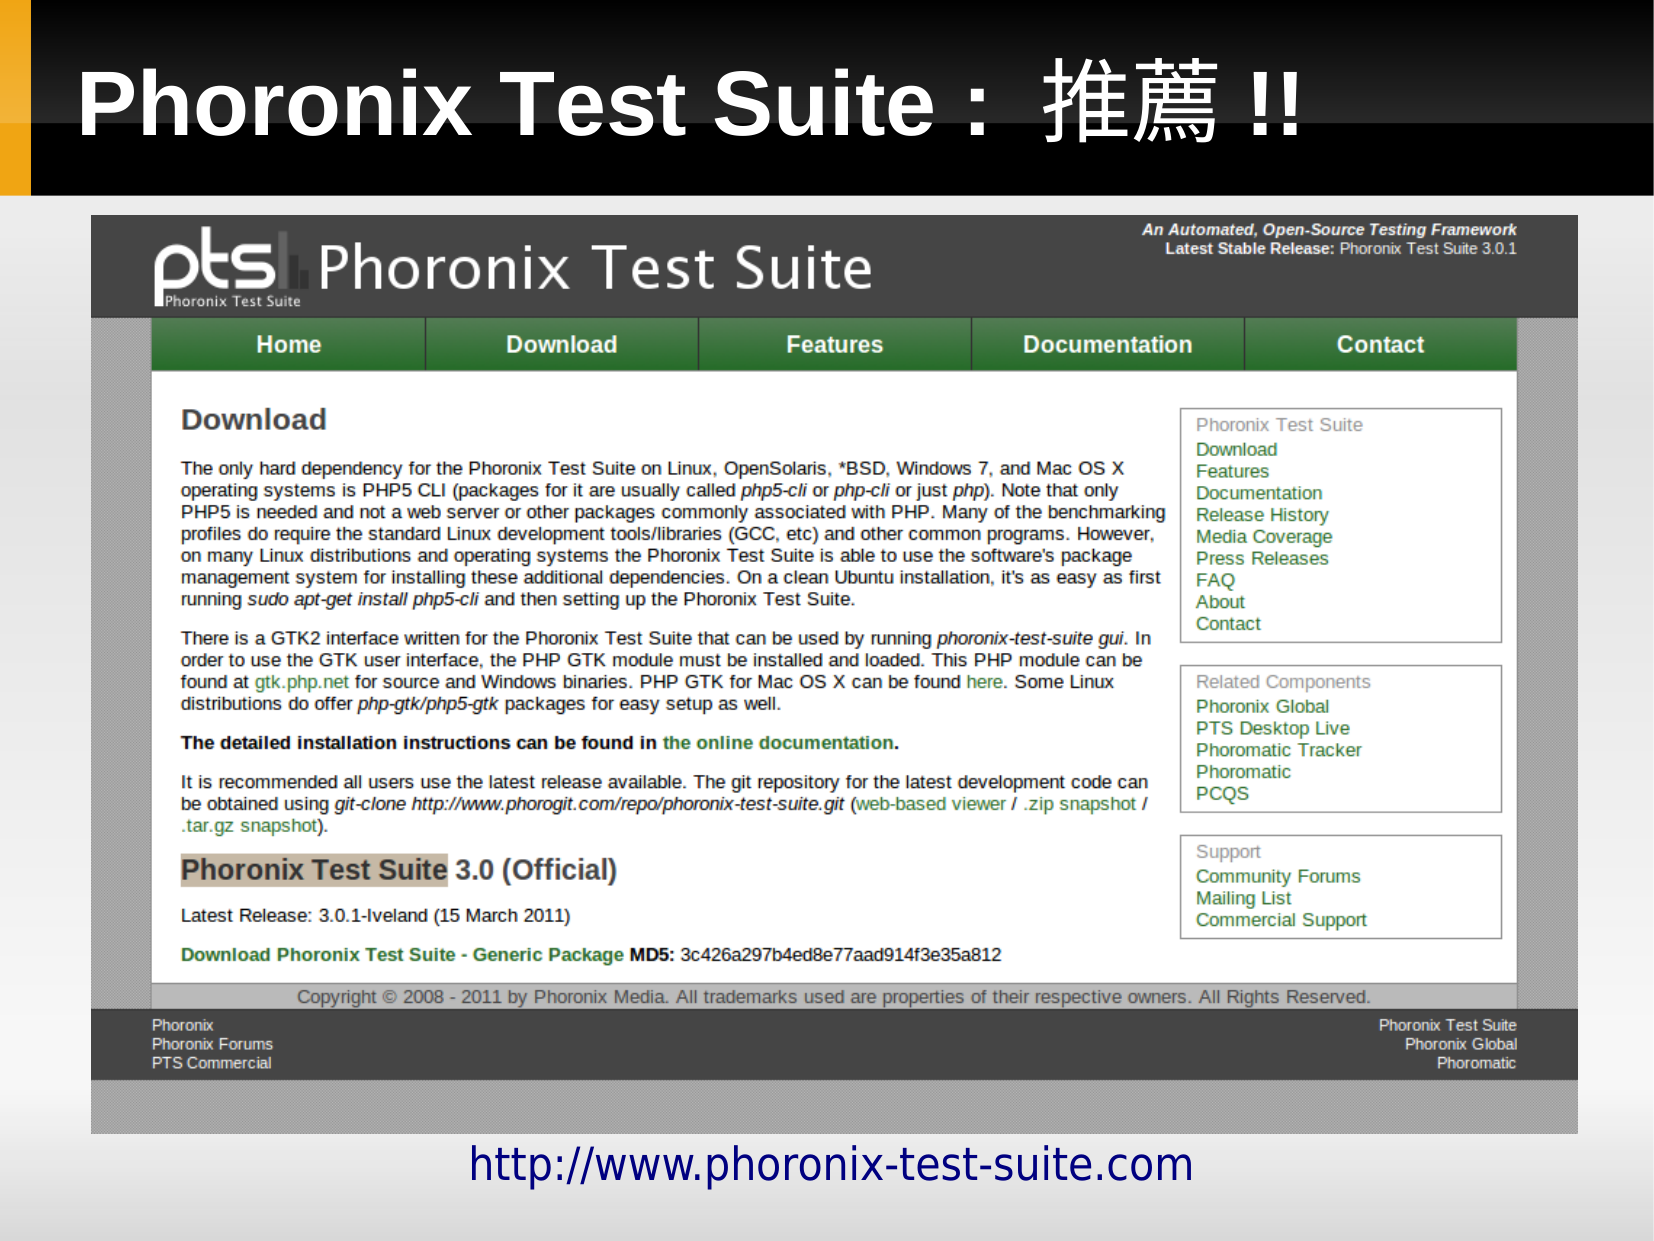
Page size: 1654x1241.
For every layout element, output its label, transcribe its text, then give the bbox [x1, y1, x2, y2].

picture [0, 0, 1654, 1241]
text_box http://www.phoronix-test-suite.com [453, 1134, 1223, 1199]
title Phoronix Test Suite : 推薦!! [76, 0, 1565, 208]
